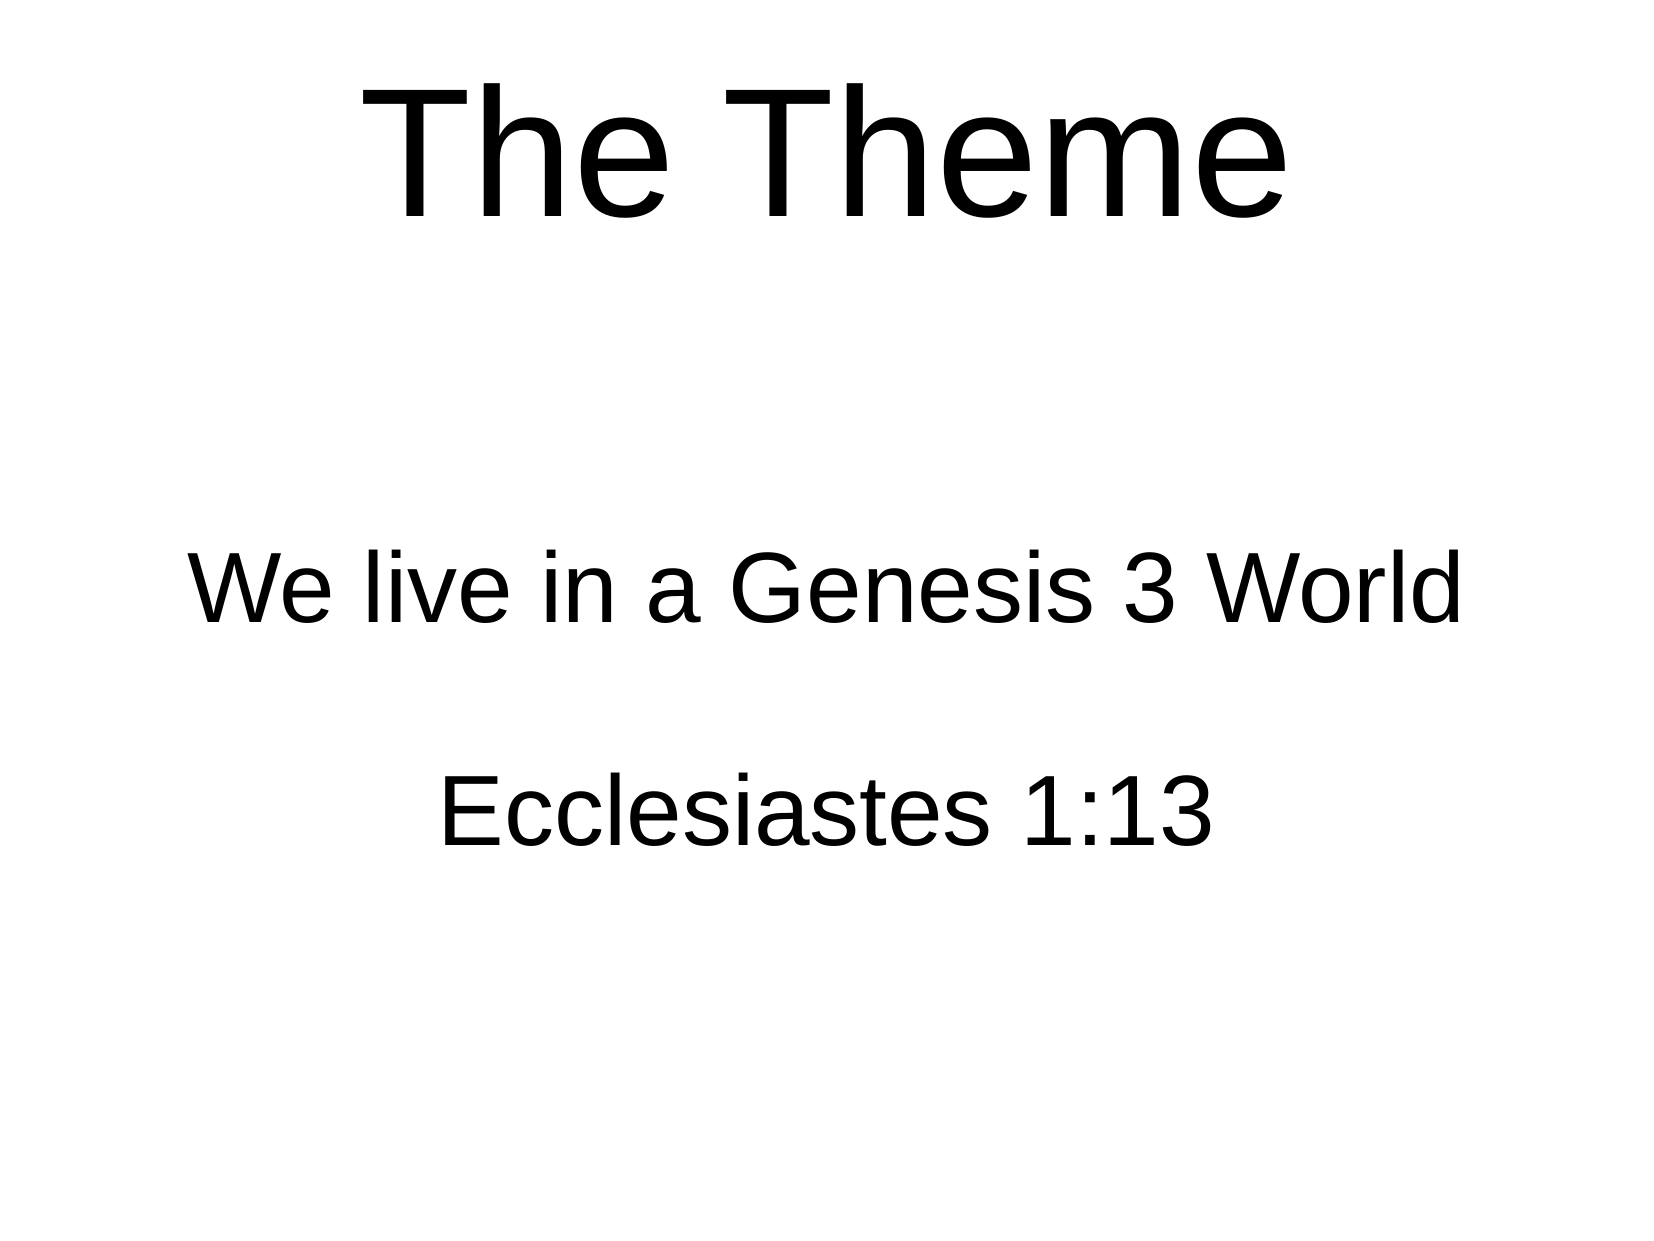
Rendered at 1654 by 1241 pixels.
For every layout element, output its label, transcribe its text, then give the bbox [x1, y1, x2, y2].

subtitle We live in a Genesis 3 World Ecclesiastes 1:13 [82, 290, 1571, 1109]
title The Theme [82, 49, 1571, 257]
